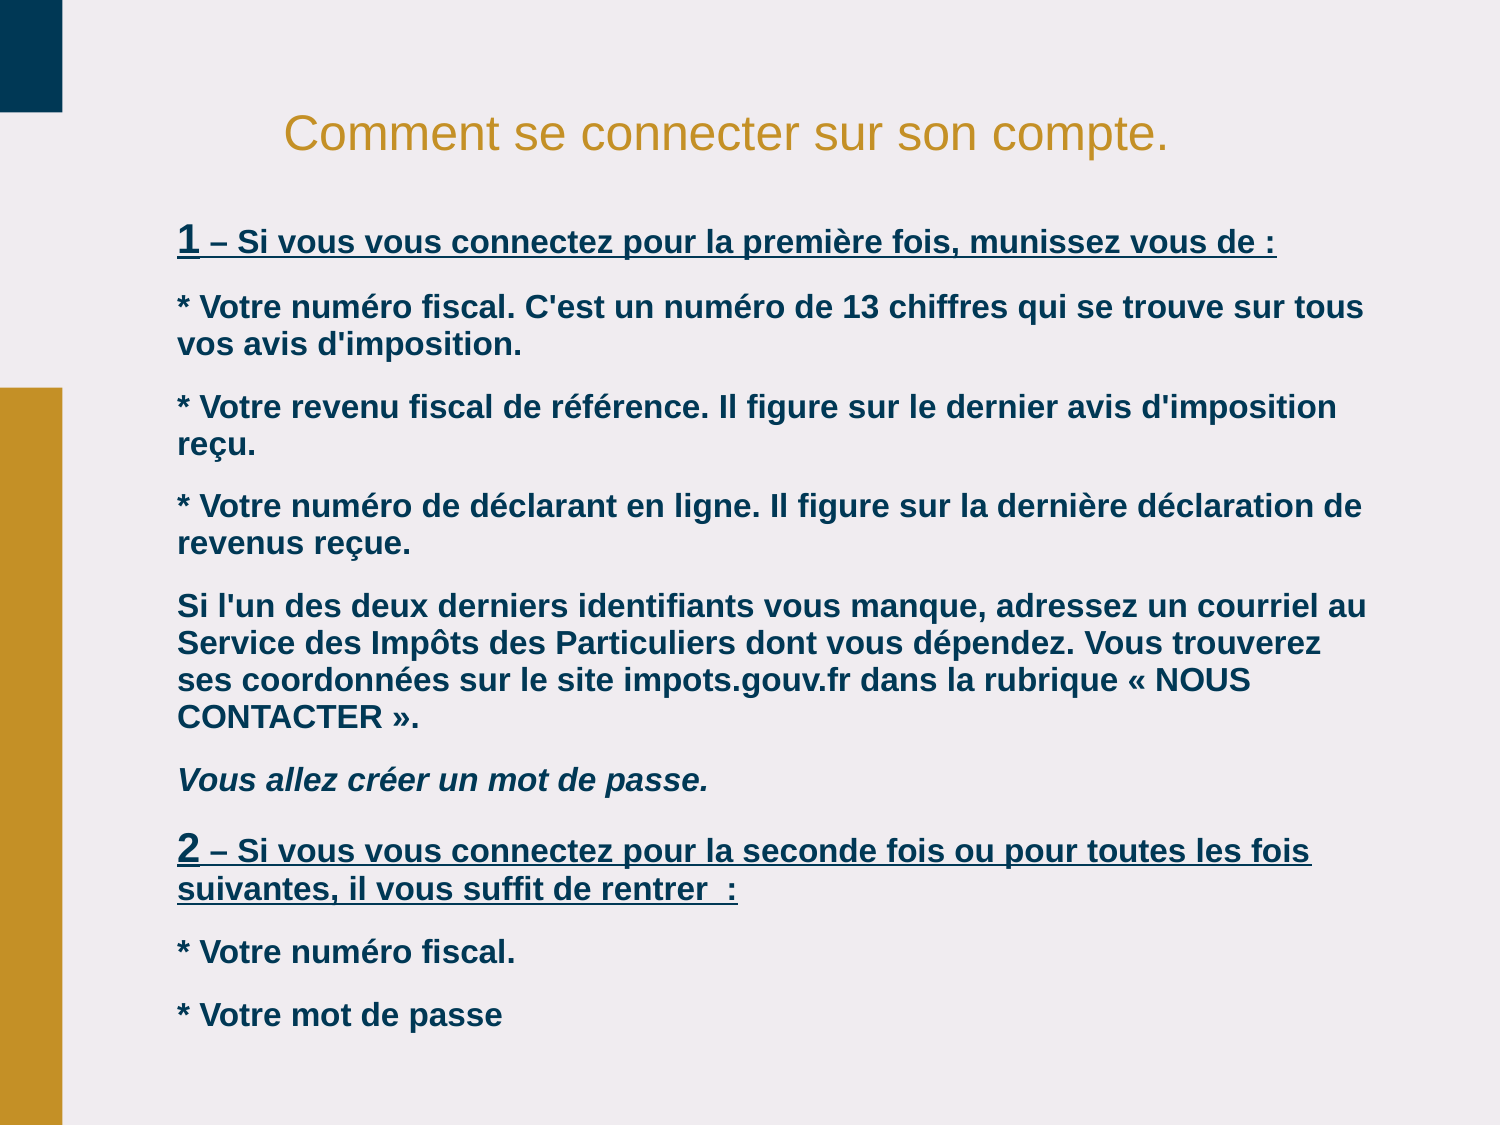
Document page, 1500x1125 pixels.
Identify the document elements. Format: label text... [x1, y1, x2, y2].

subtitle 1 – Si vous vous connectez pour la première fois, munissez vous de : * Votre numéro fiscal. C'est un numéro de 13 chiffres qui se trouve sur tous vos avis d'imposition. * Votre revenu fiscal de référence. Il figure sur le dernier avis d'imposition reçu. * Votre numéro de déclarant en ligne. Il figure sur la dernière déclaration de revenus reçue. Si l'un des deux derniers identifiants vous manque, adressez un courriel au Service des Impôts des Particuliers dont vous dépendez. Vous trouverez ses coordonnées sur le site impots.gouv.fr dans la rubrique « NOUS CONTACTER ». Vous allez créer un mot de passe. 2 – Si vous vous connectez pour la seconde fois ou pour toutes les fois suivantes, il vous suffit de rentrer : * Votre numéro fiscal. * Votre mot de passe [177, 206, 1388, 1043]
title Comment se connecter sur son compte. [283, 79, 1440, 190]
